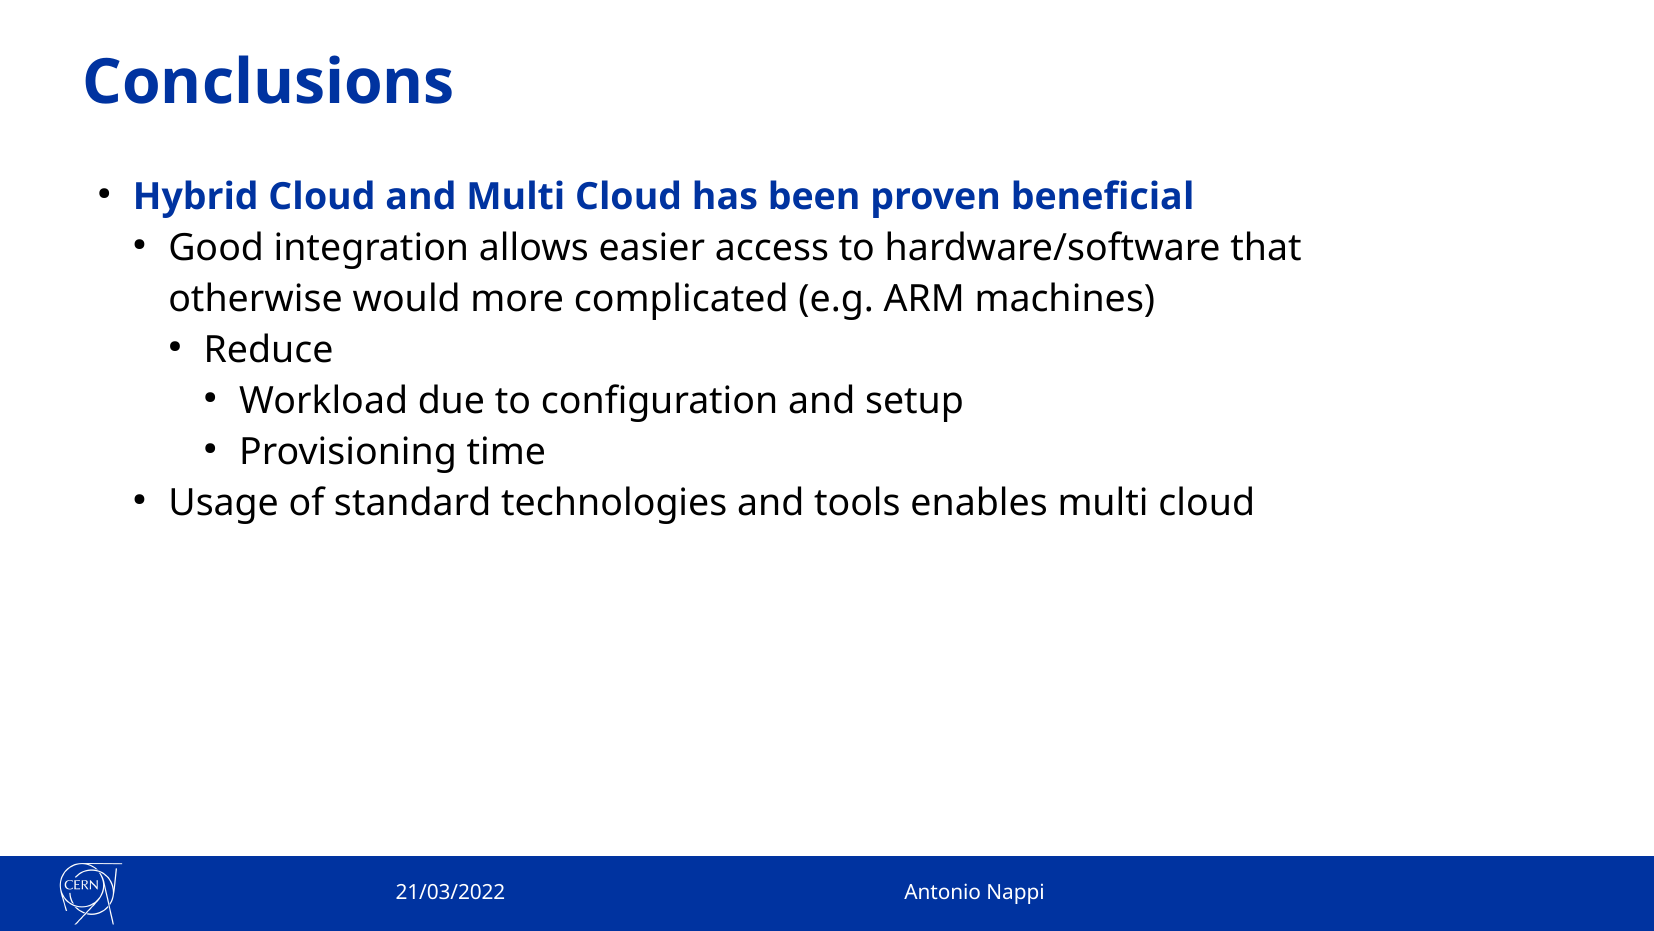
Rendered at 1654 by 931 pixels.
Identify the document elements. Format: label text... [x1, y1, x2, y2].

text_box Hybrid Cloud and Multi Cloud has been proven beneficial Good integration allows easier access to hardware/software that otherwise would more complicated (e.g. ARM machines) Reduce Workload due to configuration and setup Provisioning time Usage of standard technologies and tools enables multi cloud [82, 161, 1418, 603]
picture [56, 859, 127, 928]
title Conclusions [82, 37, 1571, 193]
